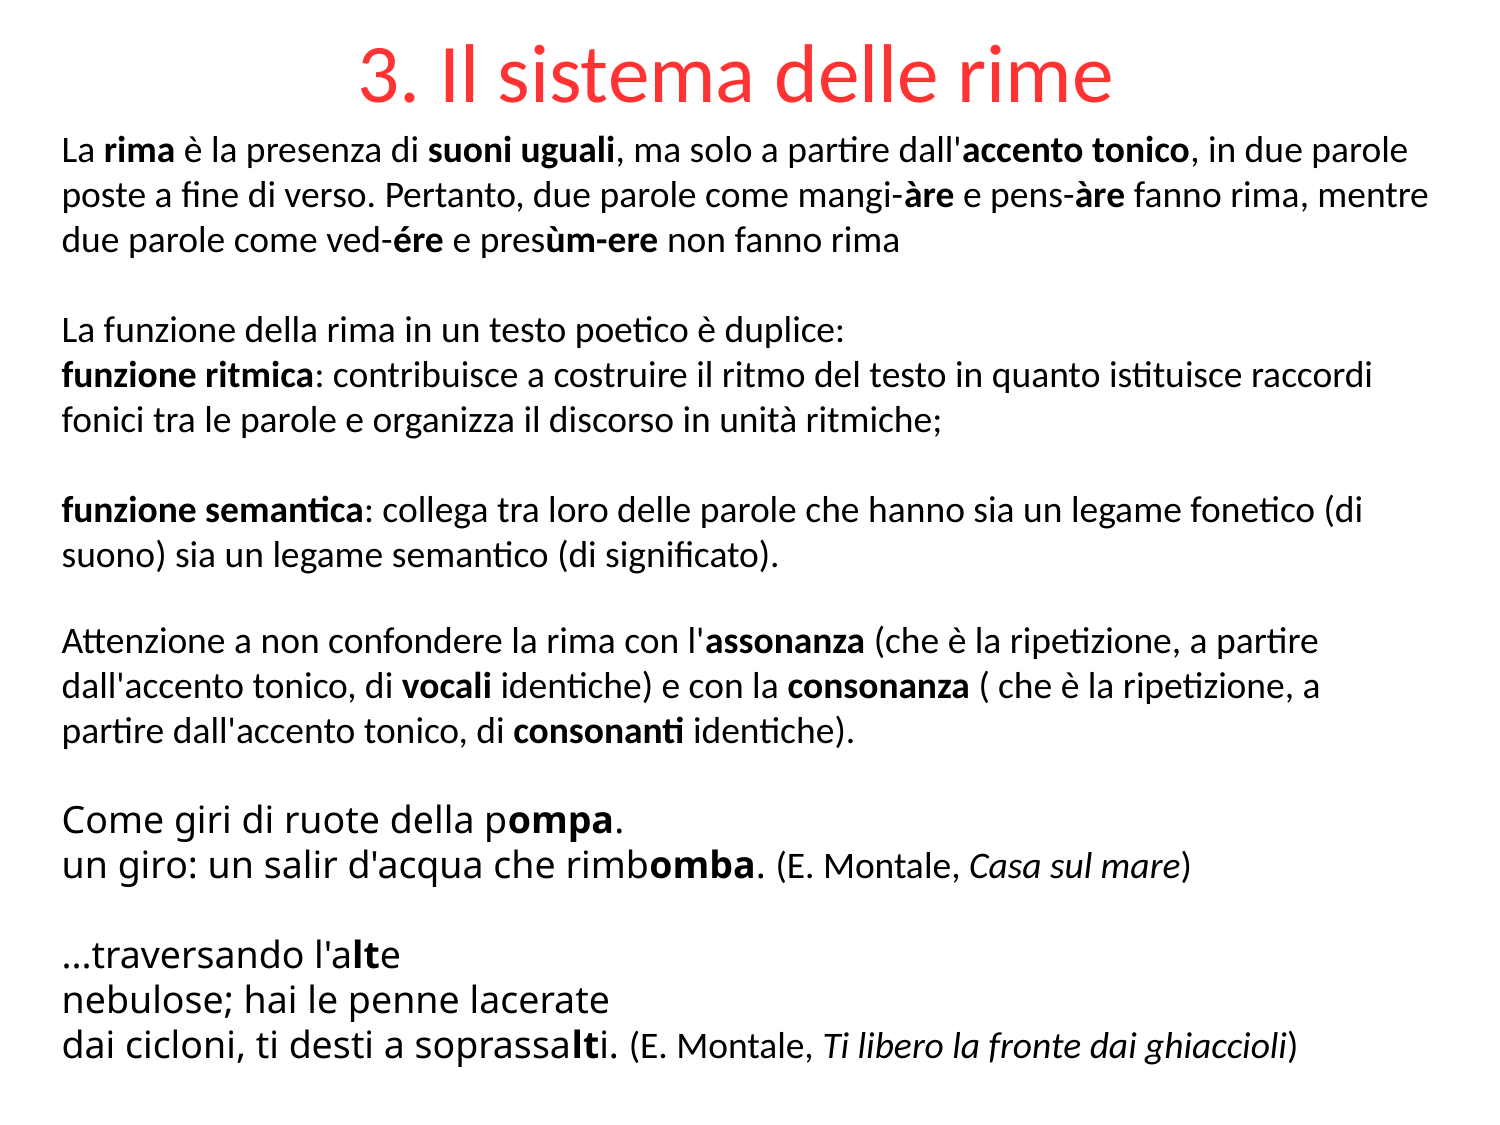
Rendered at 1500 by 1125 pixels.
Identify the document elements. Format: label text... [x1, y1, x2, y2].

text_box La rima è la presenza di suoni uguali, ma solo a partire dall'accento tonico, in due parole poste a fine di verso. Pertanto, due parole come mangi-àre e pens-àre fanno rima, mentre due parole come ved-ére e presùm-ere non fanno rima La funzione della rima in un testo poetico è duplice: funzione ritmica: contribuisce a costruire il ritmo del testo in quanto istituisce raccordi fonici tra le parole e organizza il discorso in unità ritmiche; funzione semantica: collega tra loro delle parole che hanno sia un legame fonetico (di suono) sia un legame semantico (di significato). [46, 117, 1454, 582]
text_box Attenzione a non confondere la rima con l'assonanza (che è la ripetizione, a partire dall'accento tonico, di vocali identiche) e con la consonanza ( che è la ripetizione, a partire dall'accento tonico, di consonanti identiche). Come giri di ruote della pompa. un giro: un salir d'acqua che rimbomba. (E. Montale, Casa sul mare) ...traversando l'alte nebulose; hai le penne lacerate dai cicloni, ti desti a soprassalti. (E. Montale, Ti libero la fronte dai ghiaccioli) [46, 608, 1430, 1074]
text_box 3. Il sistema delle rime [46, 11, 1425, 117]
